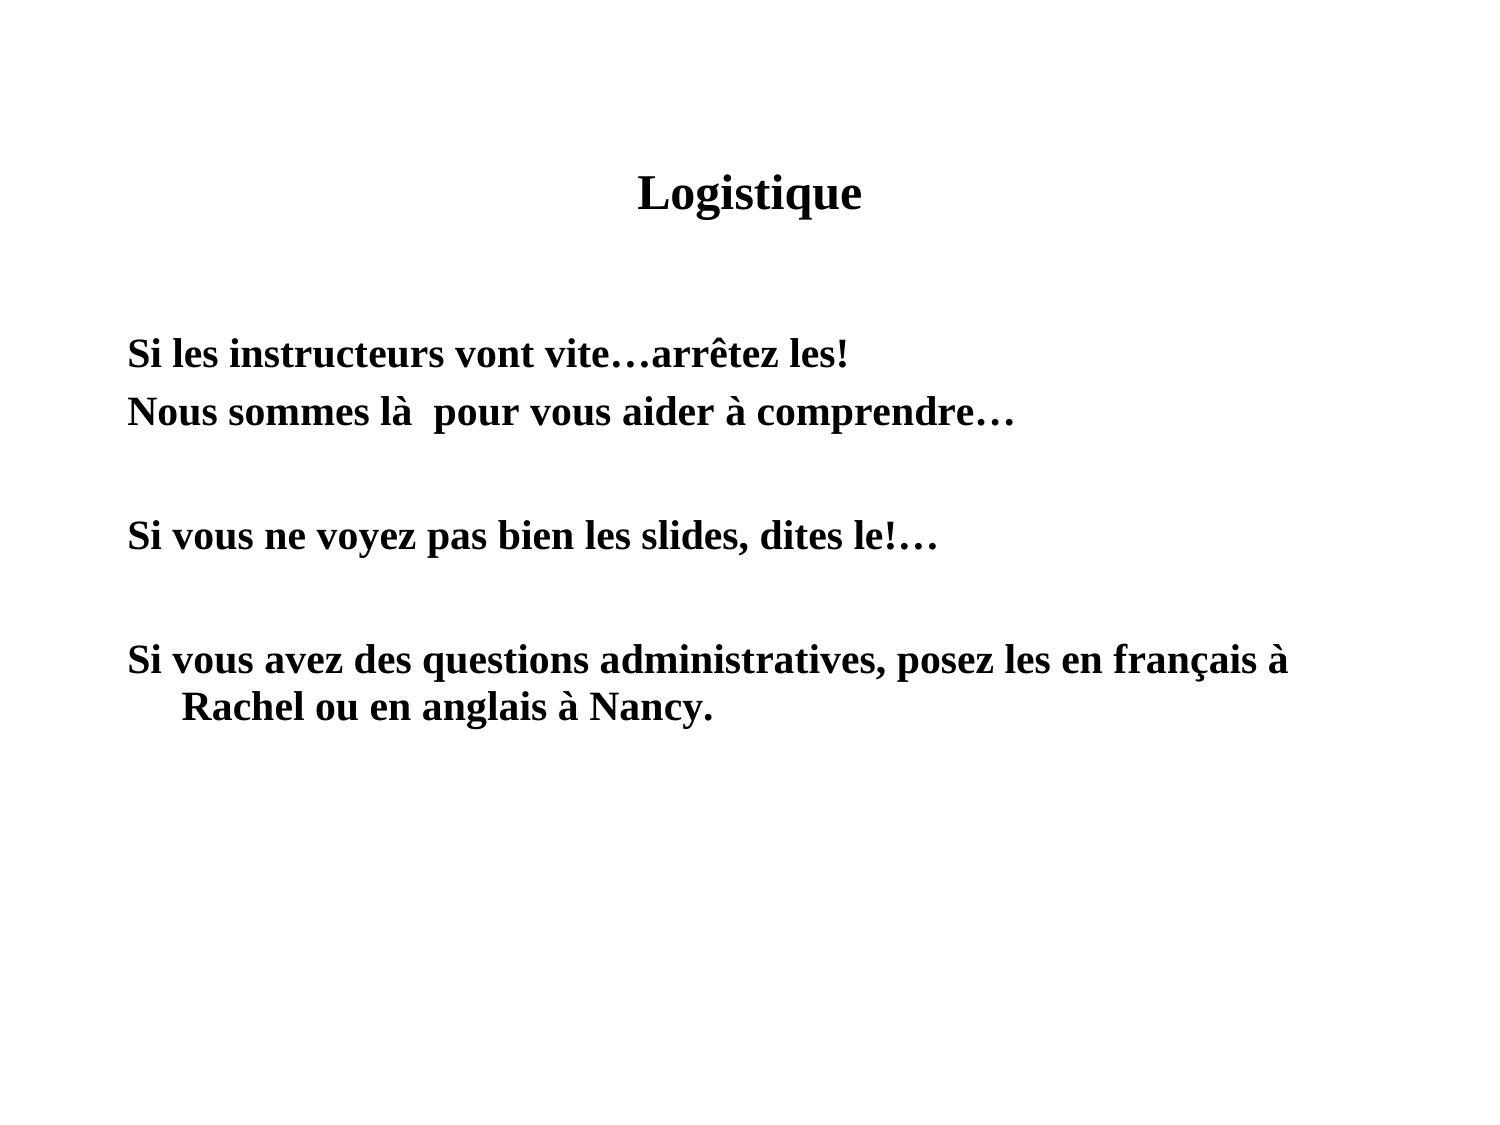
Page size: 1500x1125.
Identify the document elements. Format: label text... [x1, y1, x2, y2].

list Si les instructeurs vont vite…arrêtez les! Nous sommes là pour vous aider à comprendre… Si vous ne voyez pas bien les slides, dites le!… Si vous avez des questions administratives, posez les en français à Rachel ou en anglais à Nancy. [112, 324, 1388, 772]
title Logistique [112, 158, 1388, 231]
